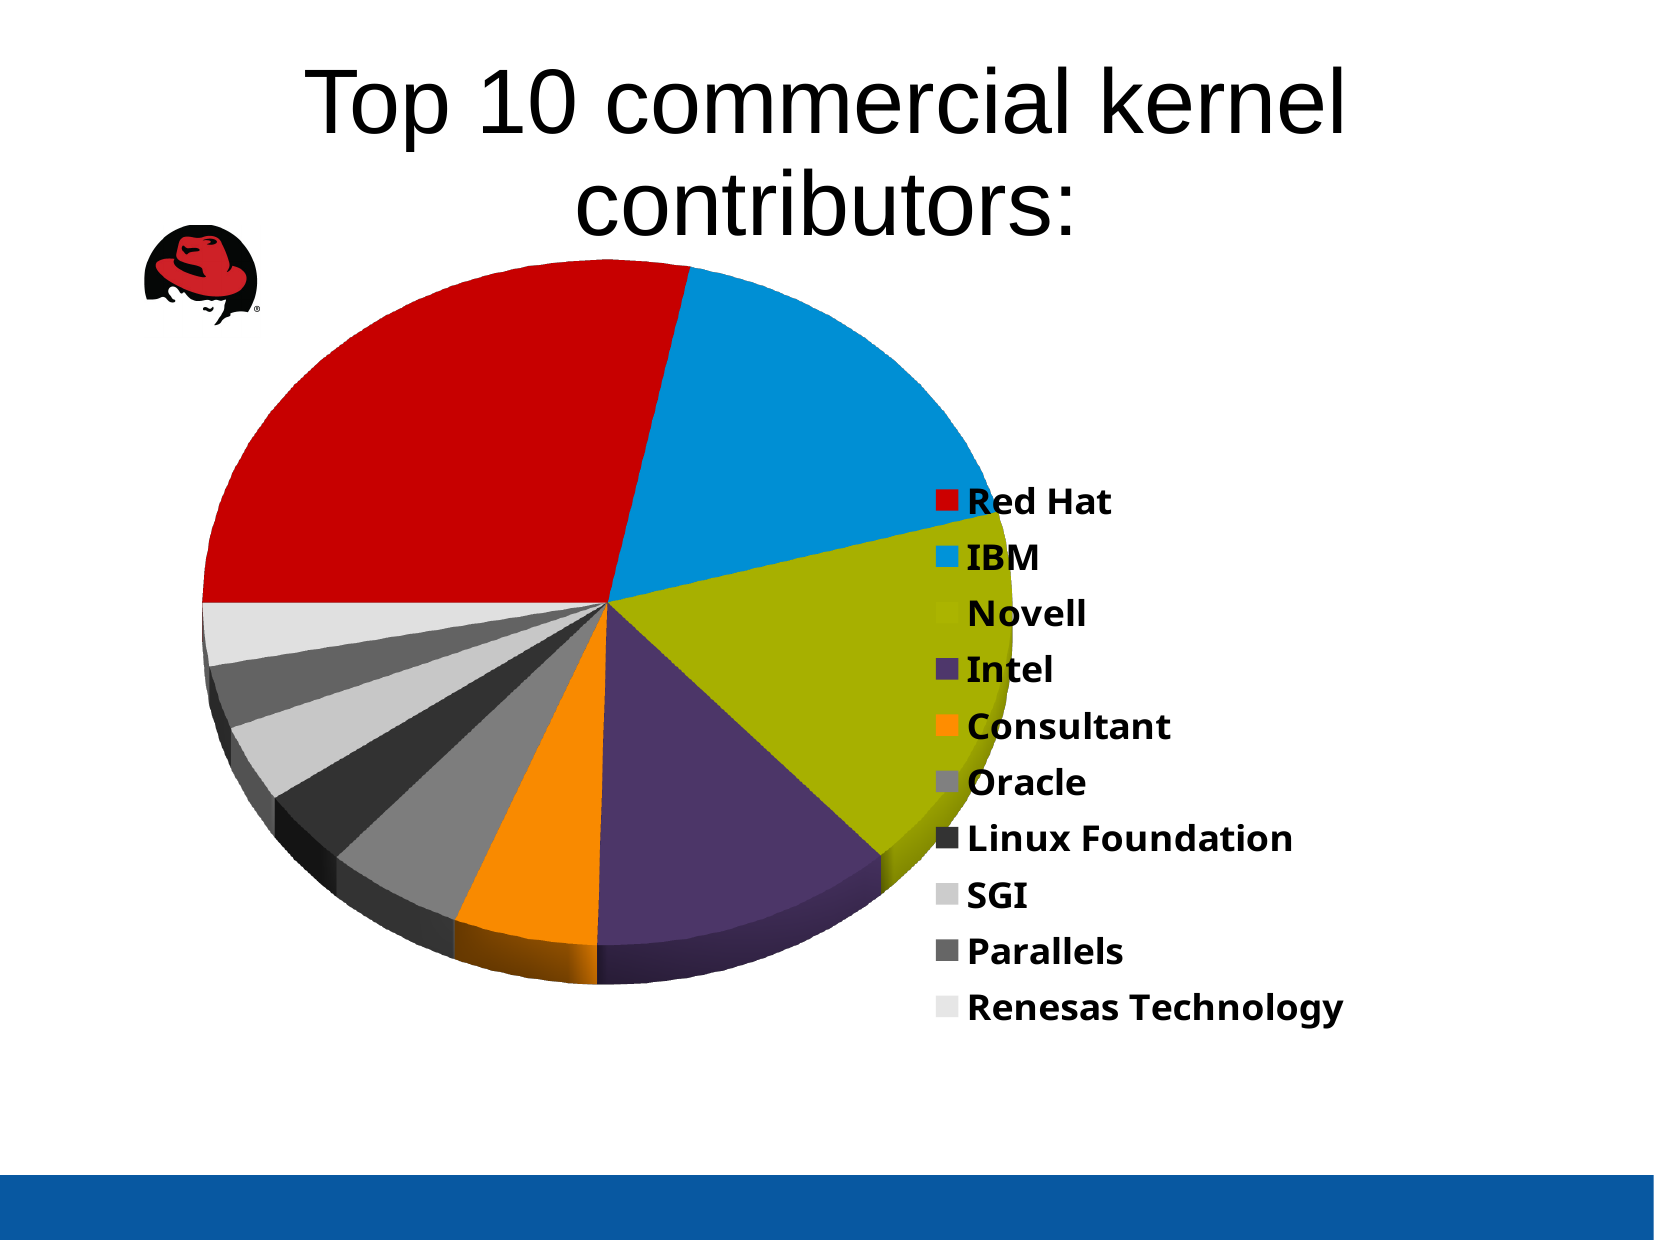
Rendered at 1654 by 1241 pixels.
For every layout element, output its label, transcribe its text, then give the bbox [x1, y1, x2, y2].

picture [144, 225, 261, 338]
title Top 10 commercial kernel contributors: [82, 49, 1571, 257]
chart [86, 244, 1576, 1039]
picture [0, 1175, 1654, 1240]
